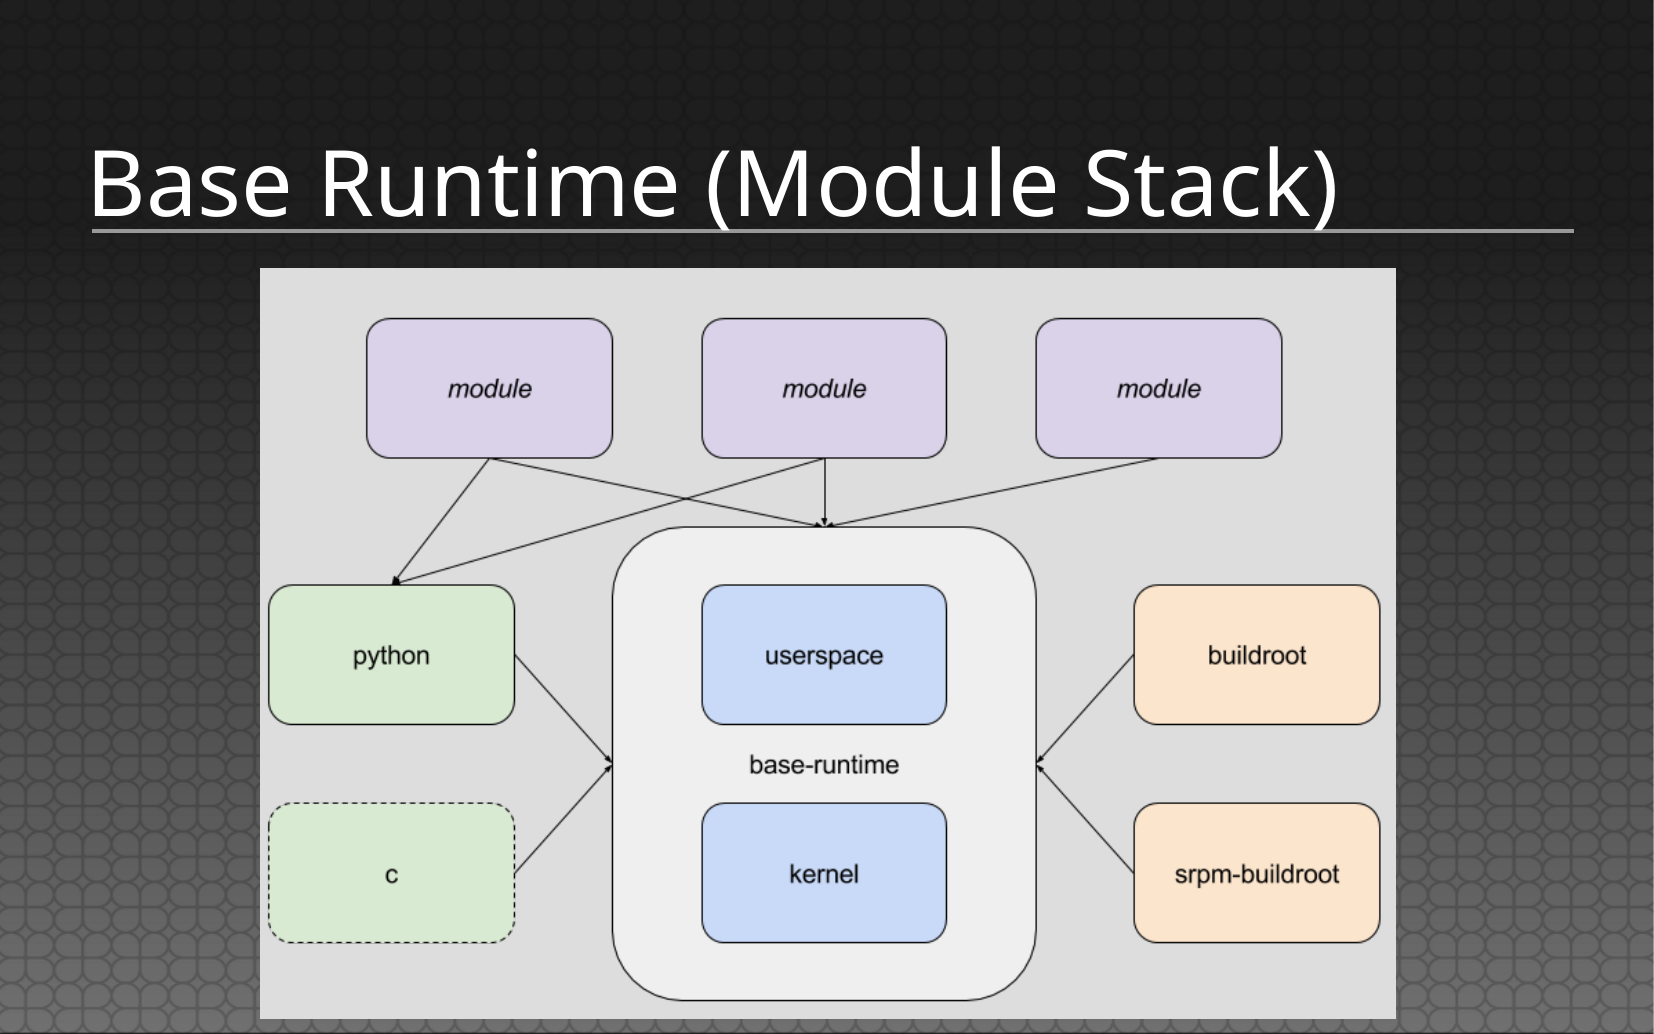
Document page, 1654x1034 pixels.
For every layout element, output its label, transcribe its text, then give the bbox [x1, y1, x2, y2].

title Base Runtime (Module Stack) [86, 112, 1576, 249]
picture [0, 0, 1654, 1034]
